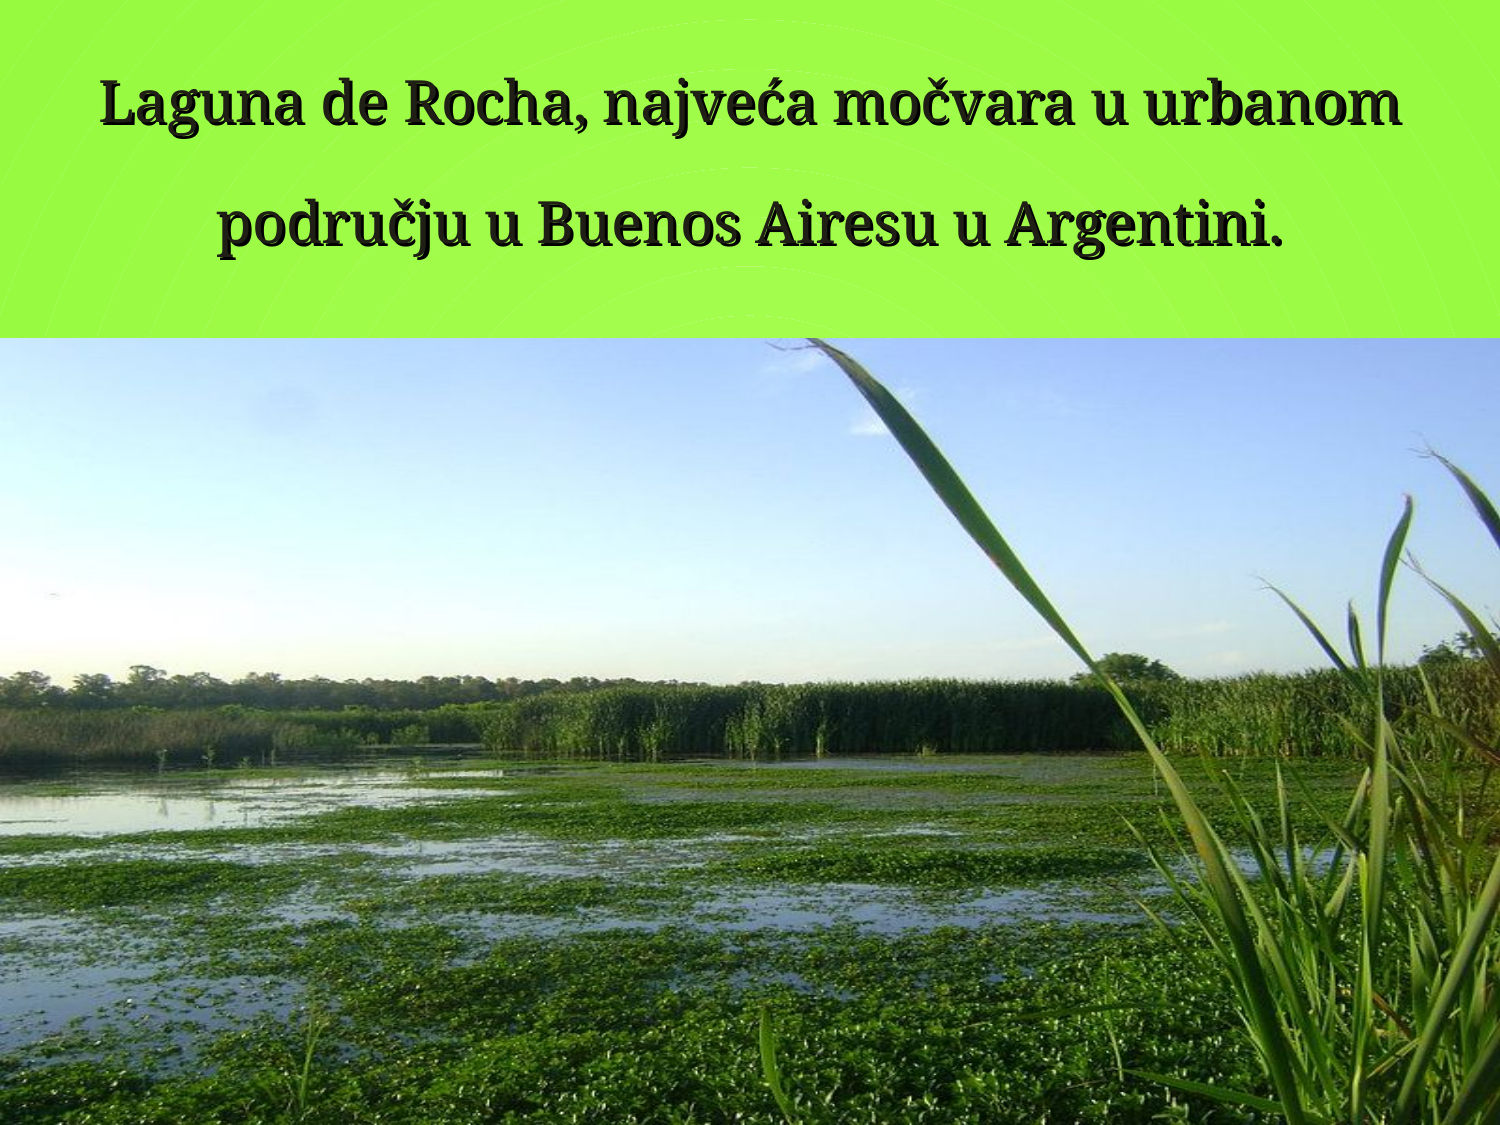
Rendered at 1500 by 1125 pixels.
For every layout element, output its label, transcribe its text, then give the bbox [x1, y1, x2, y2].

picture [0, 338, 1500, 1125]
title Laguna de Rocha, najveća močvara u urbanom području u Buenos Airesu u Argentini. [75, 0, 1426, 263]
